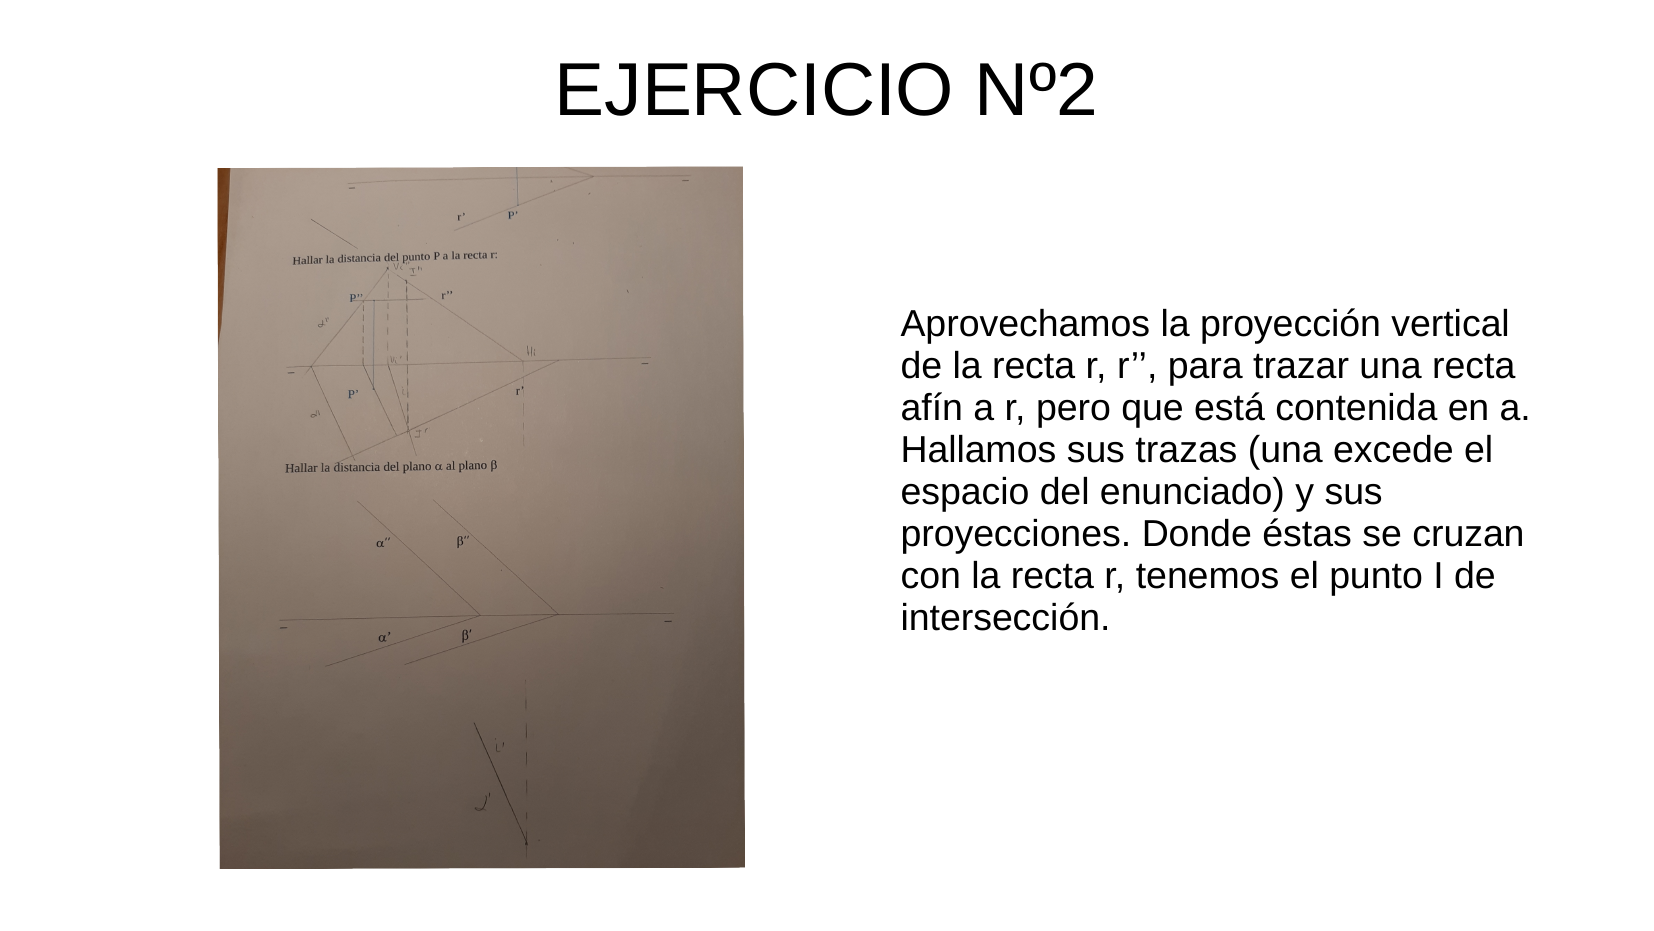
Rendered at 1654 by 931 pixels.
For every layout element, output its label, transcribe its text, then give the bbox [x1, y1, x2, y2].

title EJERCICIO Nº2 [82, 11, 1571, 168]
picture [217, 166, 745, 869]
text_box Aprovechamos la proyección vertical de la recta r, r’’, para trazar una recta afín a r, pero que está contenida en a. Hallamos sus trazas (una excede el espacio del enunciado) y sus proyecciones. Donde éstas se cruzan con la recta r, tenemos el punto I de intersección. [885, 295, 1564, 673]
